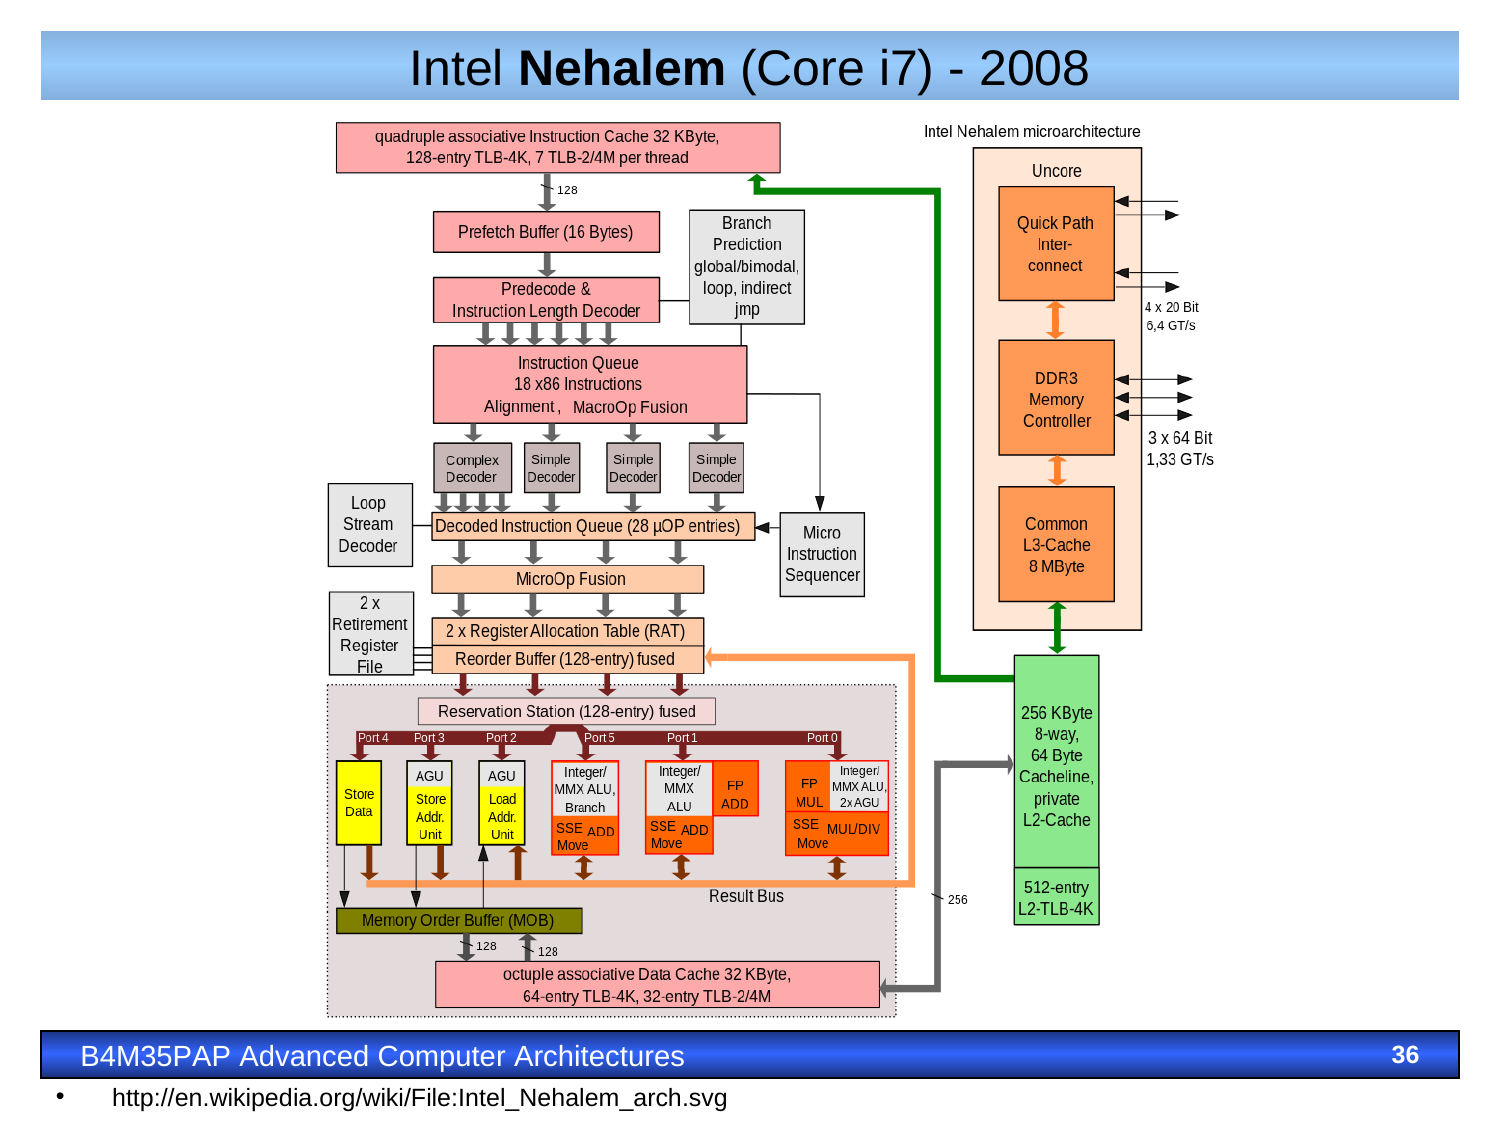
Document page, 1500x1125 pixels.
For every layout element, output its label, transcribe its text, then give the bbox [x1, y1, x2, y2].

picture [313, 107, 1228, 1024]
title Intel Nehalem (Core i7) - 2008 [41, 31, 1459, 100]
text_box http://en.wikipedia.org/wiki/File:Intel_Nehalem_arch.svg [41, 1073, 1350, 1125]
